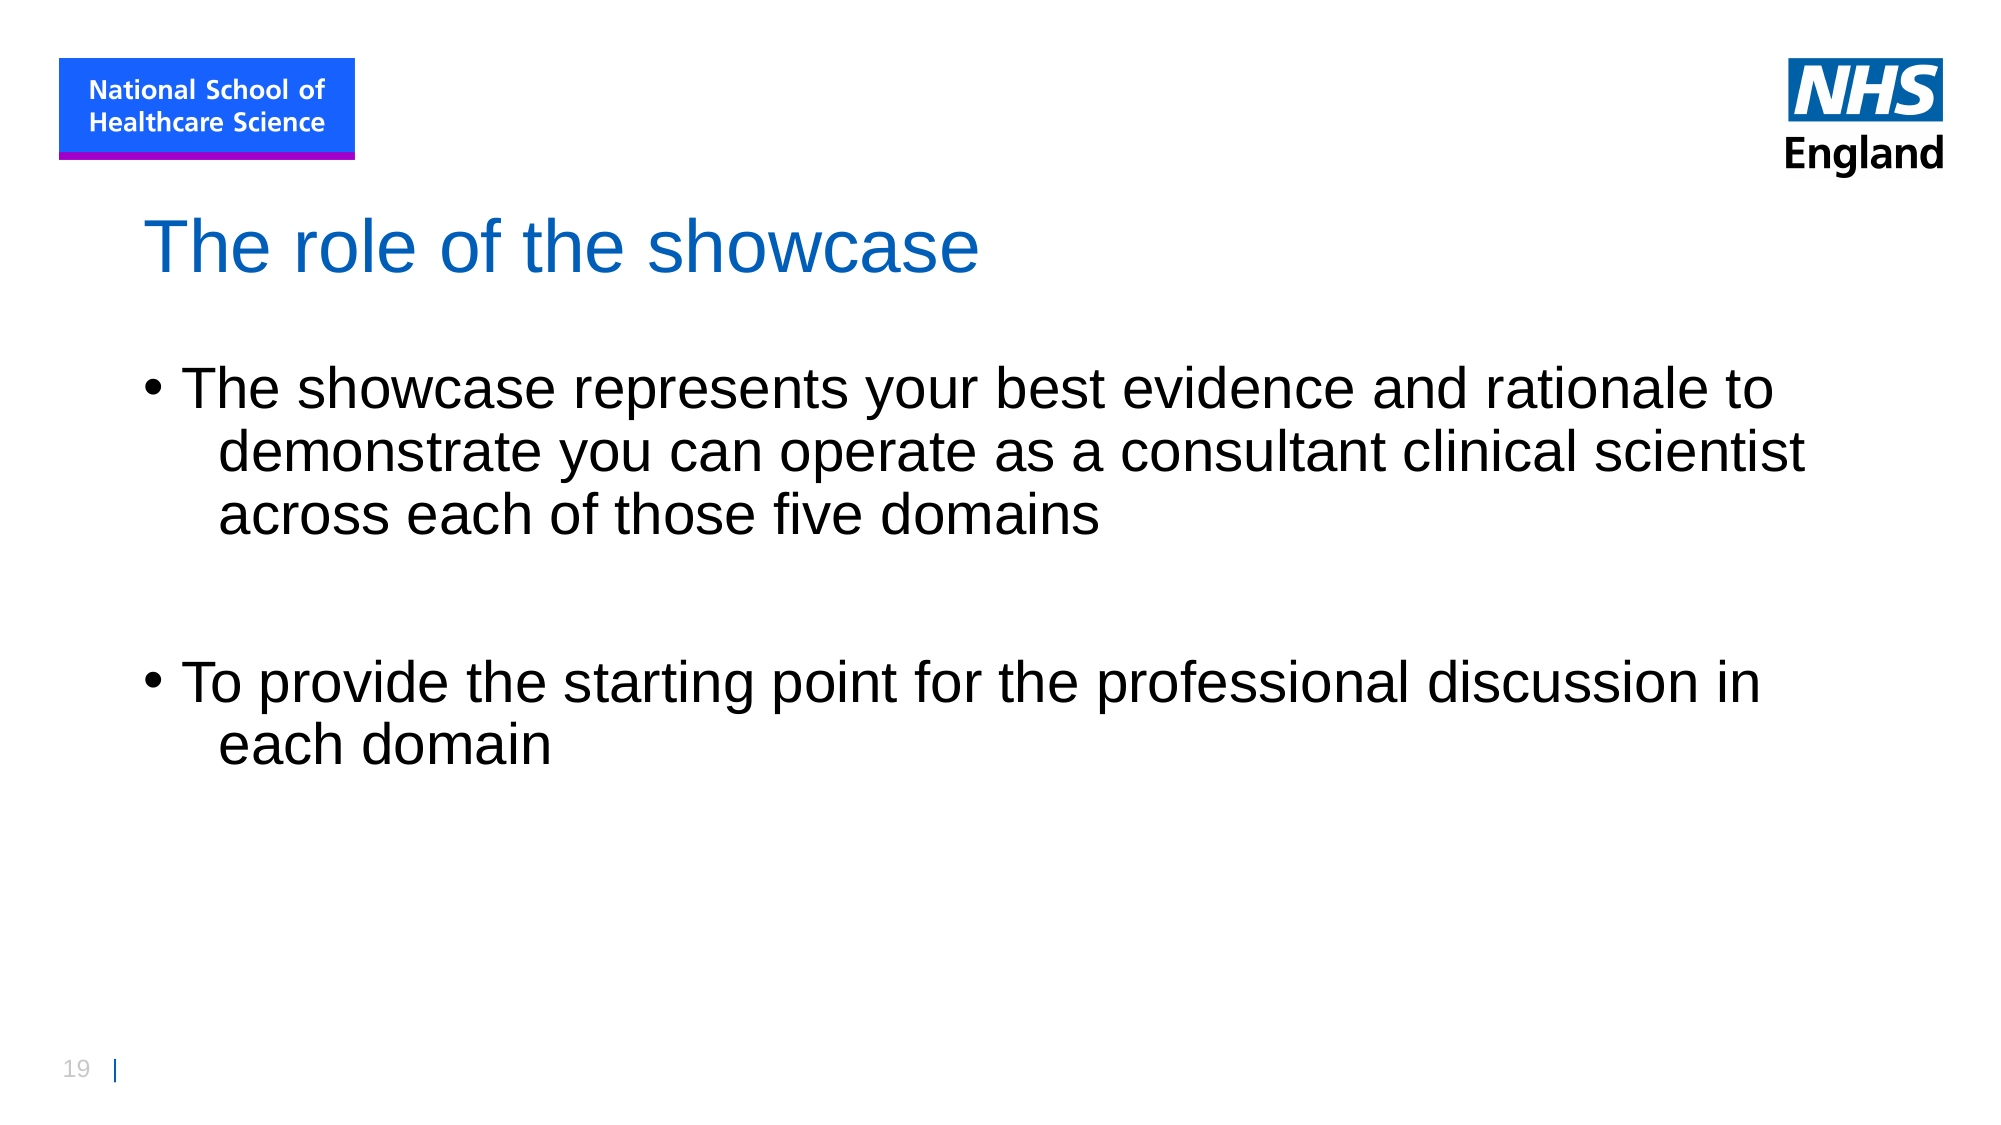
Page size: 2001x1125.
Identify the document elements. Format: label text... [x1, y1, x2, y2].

title The role of the showcase [128, 198, 1875, 299]
list The showcase represents your best evidence and rationale to demonstrate you can operate as a consultant clinical scientist across each of those five domains To provide the starting point for the professional discussion in each domain [128, 351, 1875, 996]
